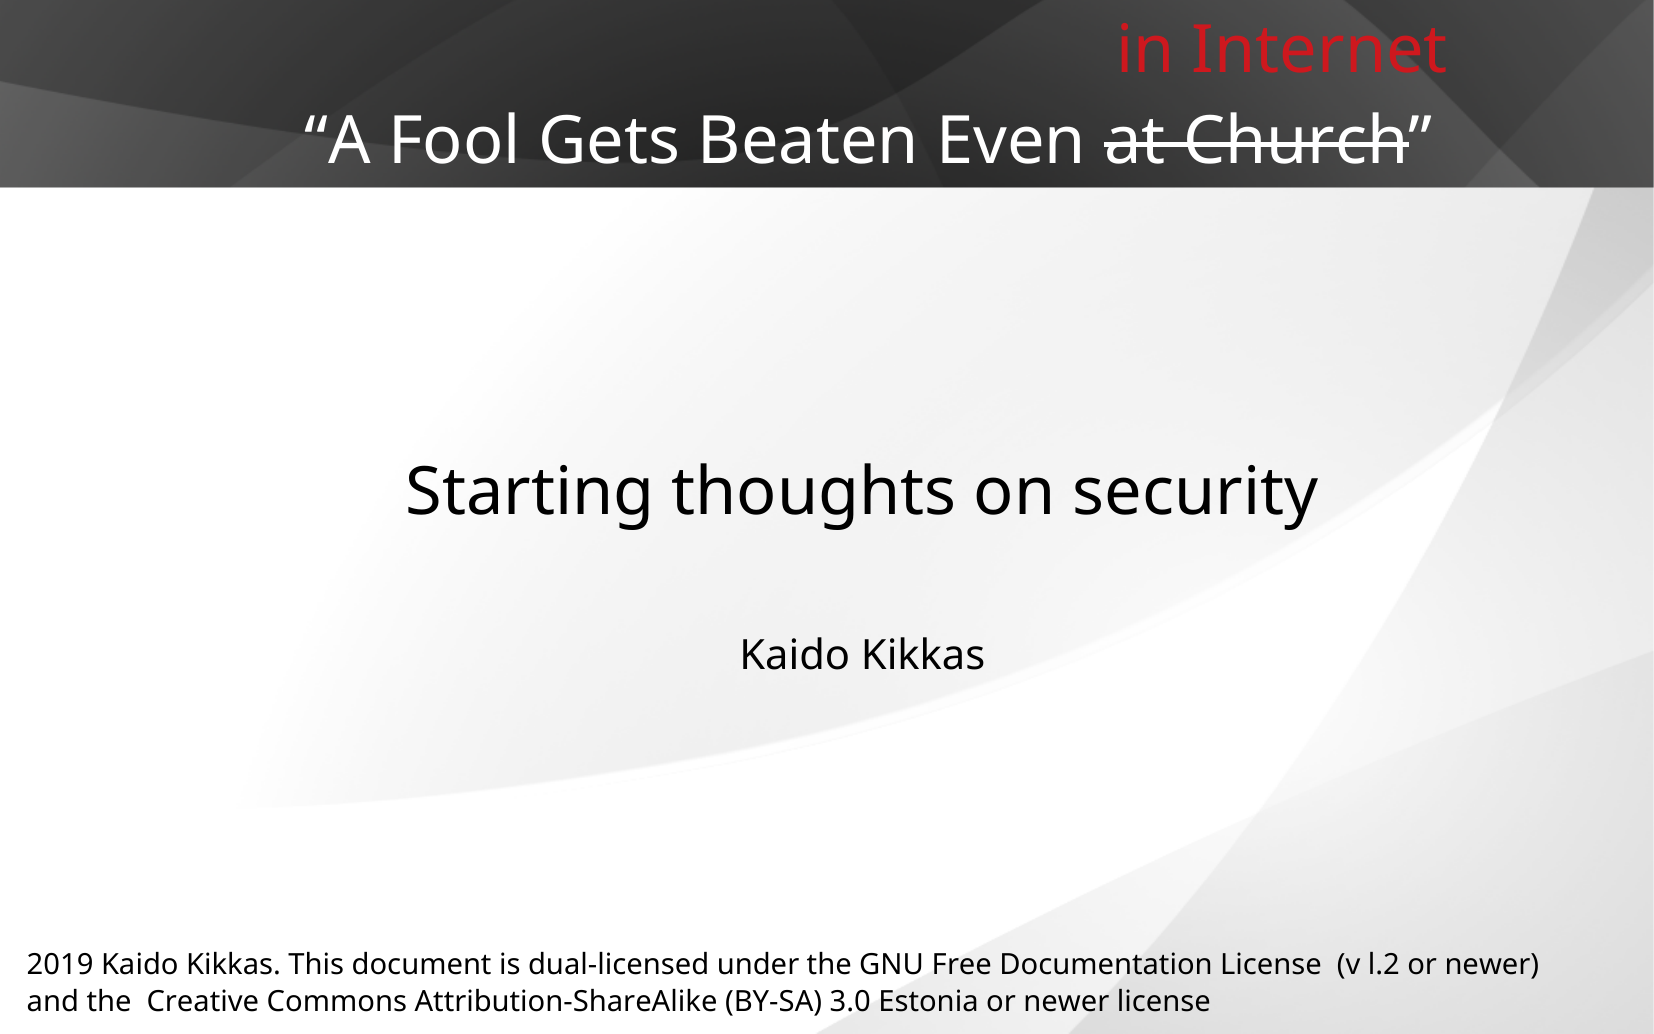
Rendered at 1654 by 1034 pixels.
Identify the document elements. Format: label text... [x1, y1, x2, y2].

text_box 2019 Kaido Kikkas. This document is dual-licensed under the GNU Free Documentation License (v l.2 or newer) and the Creative Commons Attribution-ShareAlike (BY-SA) 3.0 Estonia or newer license [11, 937, 1613, 1028]
picture [0, 0, 1654, 1034]
title in Internet “A Fool Gets Beaten Even at Church” [124, 0, 1613, 196]
subtitle Starting thoughts on security Kaido Kikkas [187, 225, 1538, 901]
